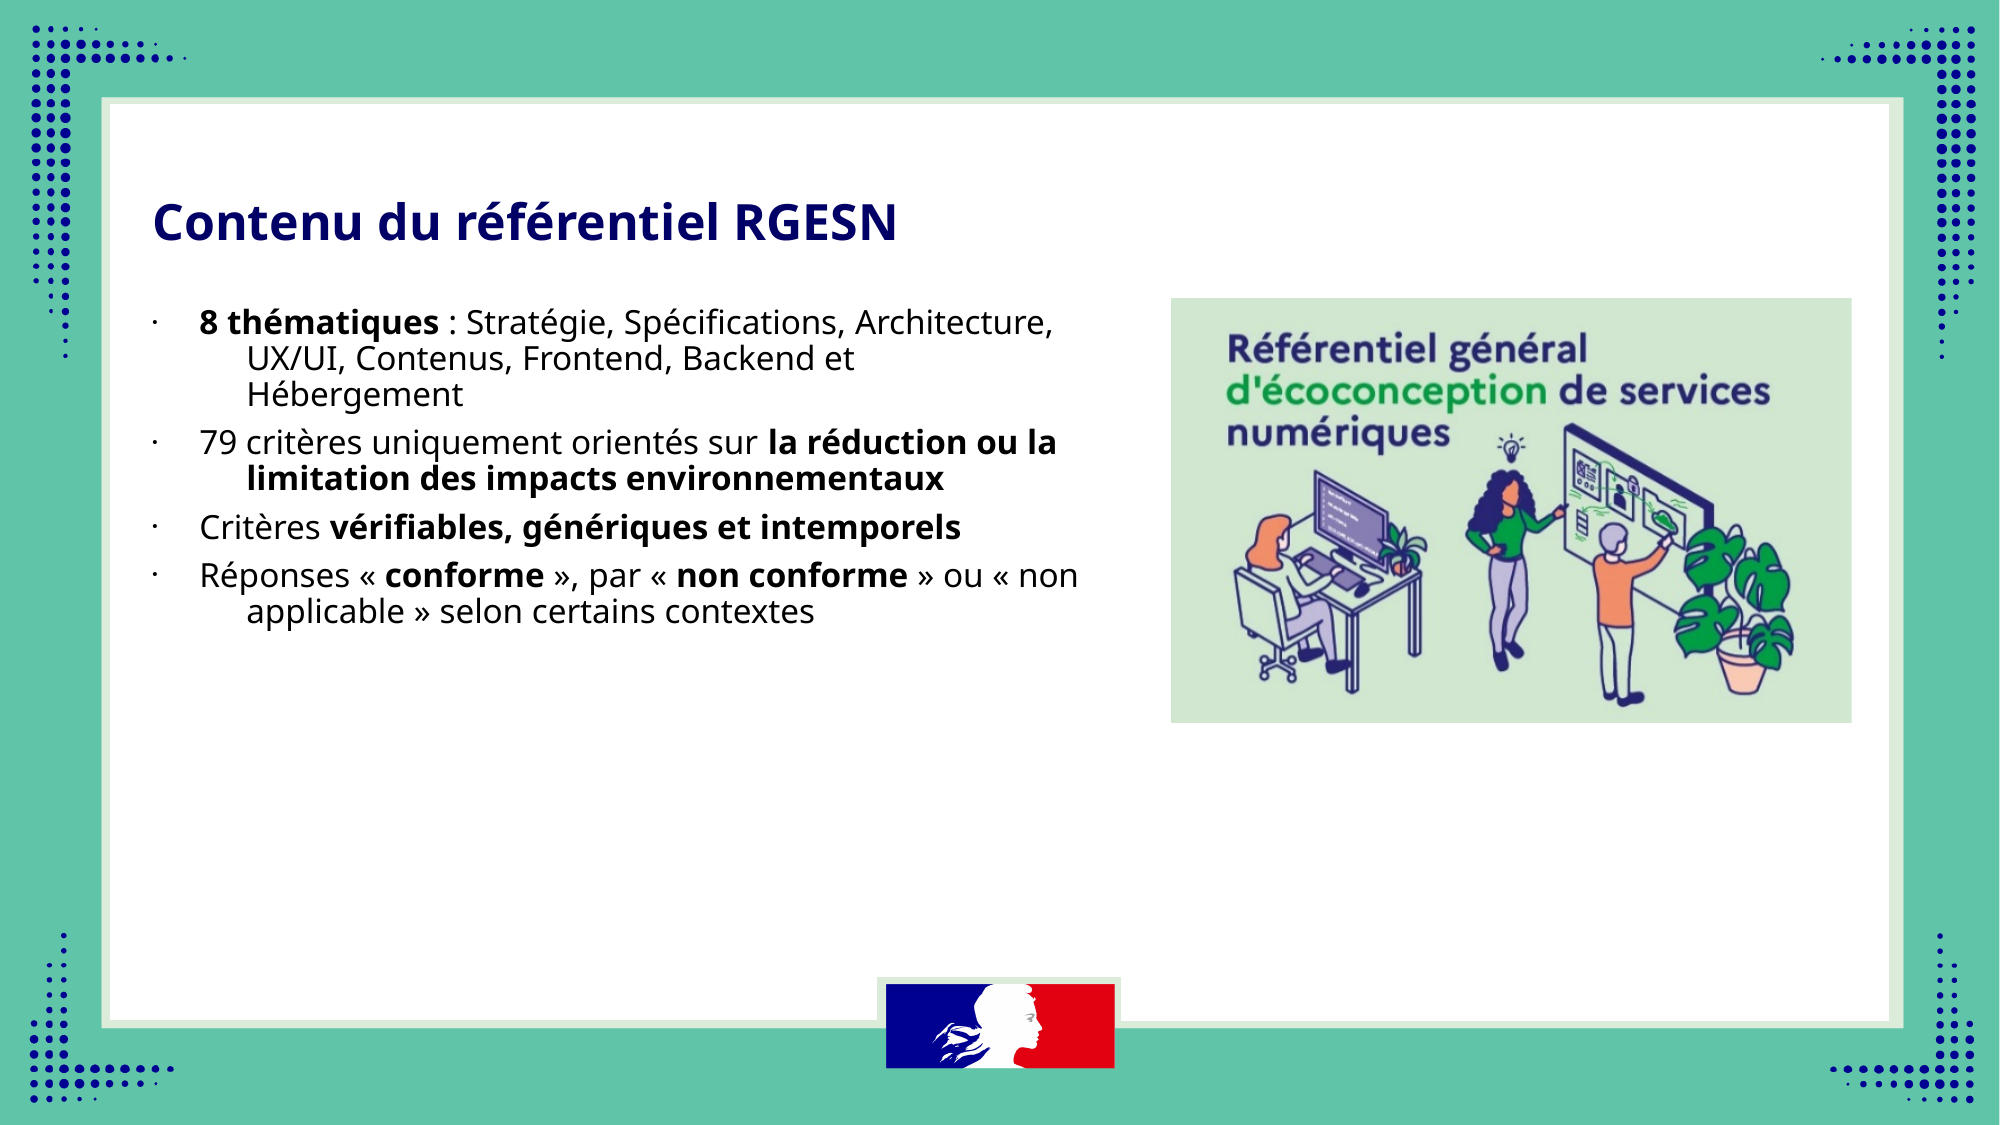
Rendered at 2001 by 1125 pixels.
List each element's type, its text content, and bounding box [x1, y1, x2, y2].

picture [0, 0, 2000, 1125]
title Contenu du référentiel RGESN [137, 150, 1195, 299]
text_box 8 thématiques : Stratégie, Spécifications, Architecture, UX/UI, Contenus, Frontend, Backend et Hébergement 79 critères uniquement orientés sur la réduction ou la limitation des impacts environnementaux Critères vérifiables, génériques et intemporels Réponses « conforme », par « non conforme » ou « non applicable » selon certains contextes [137, 298, 1097, 819]
